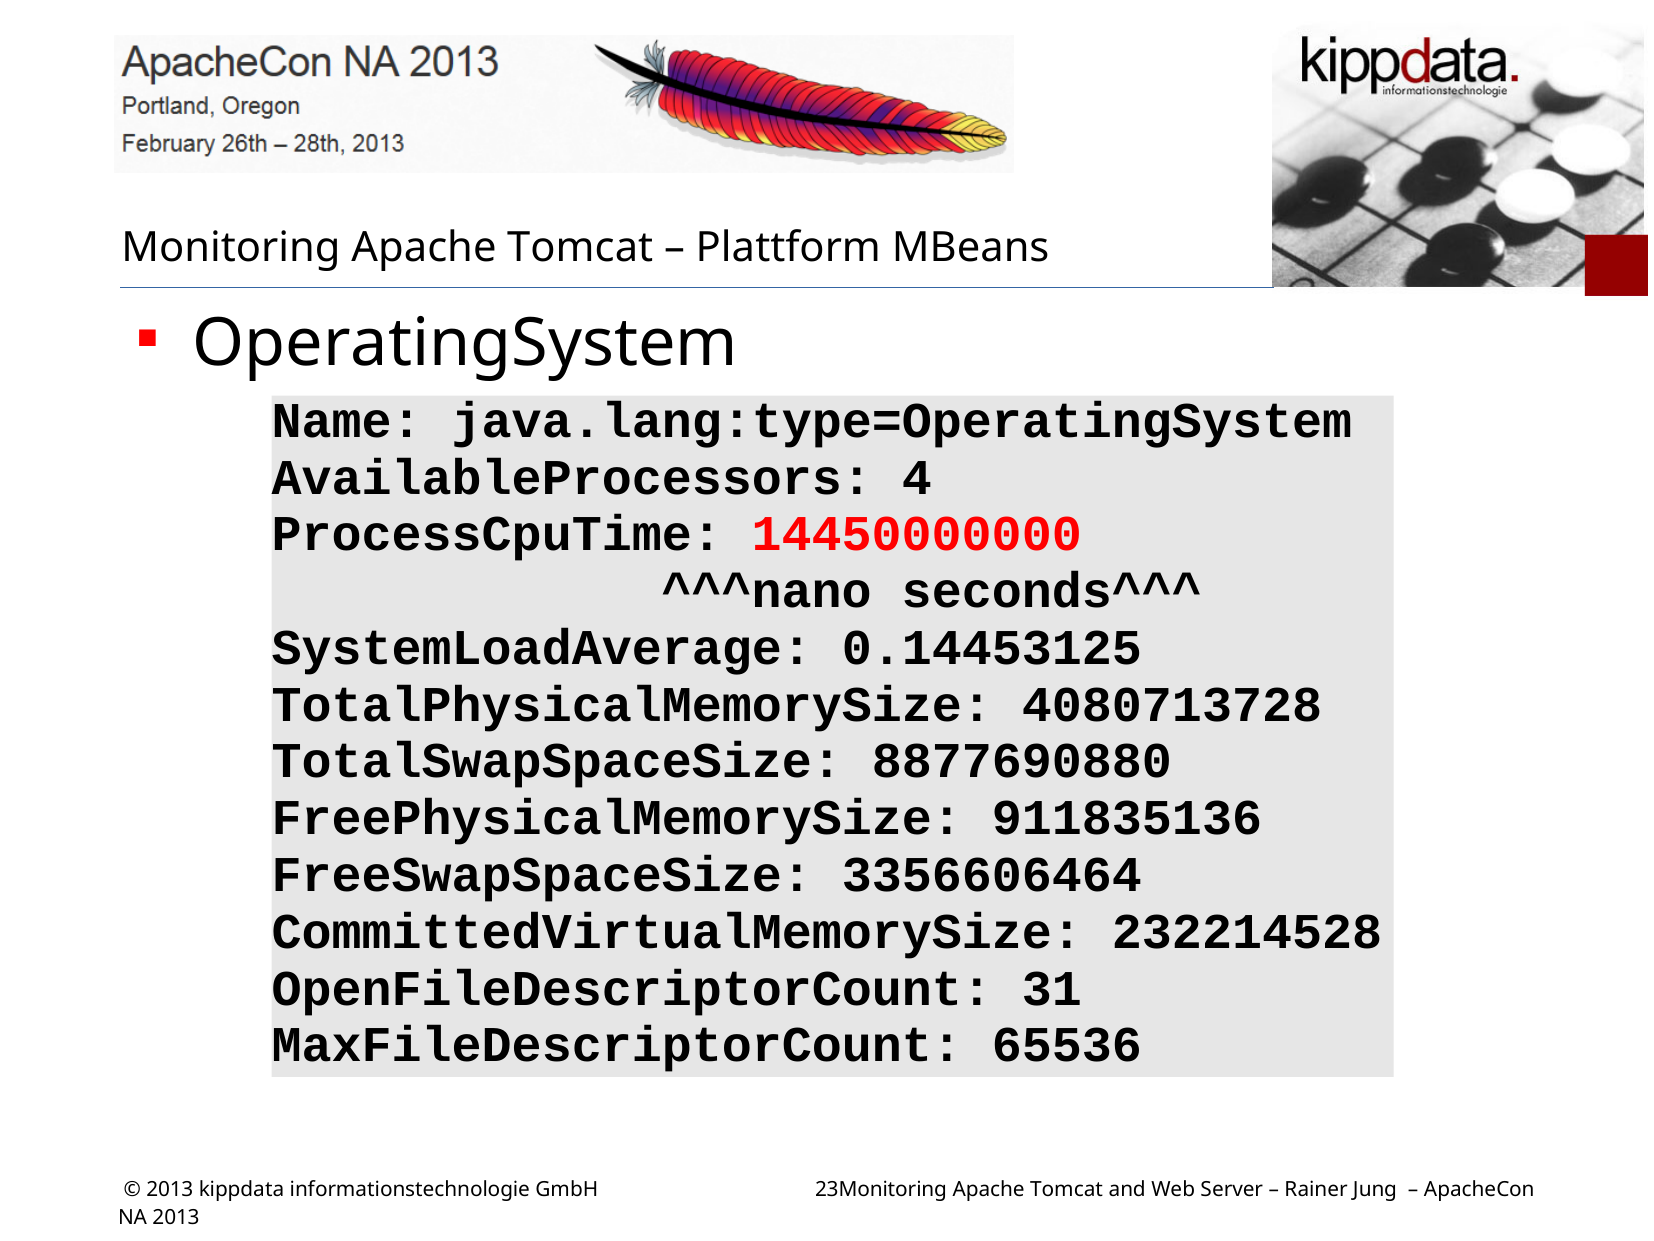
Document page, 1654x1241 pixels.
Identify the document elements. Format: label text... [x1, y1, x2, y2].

list Name: java.lang:type=OperatingSystem AvailableProcessors: 4 ProcessCpuTime: 14450000000 ^^^nano seconds^^^ SystemLoadAverage: 0.14453125 TotalPhysicalMemorySize: 4080713728 TotalSwapSpaceSize: 8877690880 FreePhysicalMemorySize: 911835136 FreeSwapSpaceSize: 3356606464 CommittedVirtualMemorySize: 232214528 OpenFileDescriptorCount: 31 MaxFileDescriptorCount: 65536 [271, 395, 1394, 1077]
list OperatingSystem [121, 293, 1534, 1156]
title Monitoring Apache Tomcat – Plattform MBeans [121, 204, 1242, 286]
picture [114, 35, 1014, 173]
picture [1272, 5, 1648, 302]
